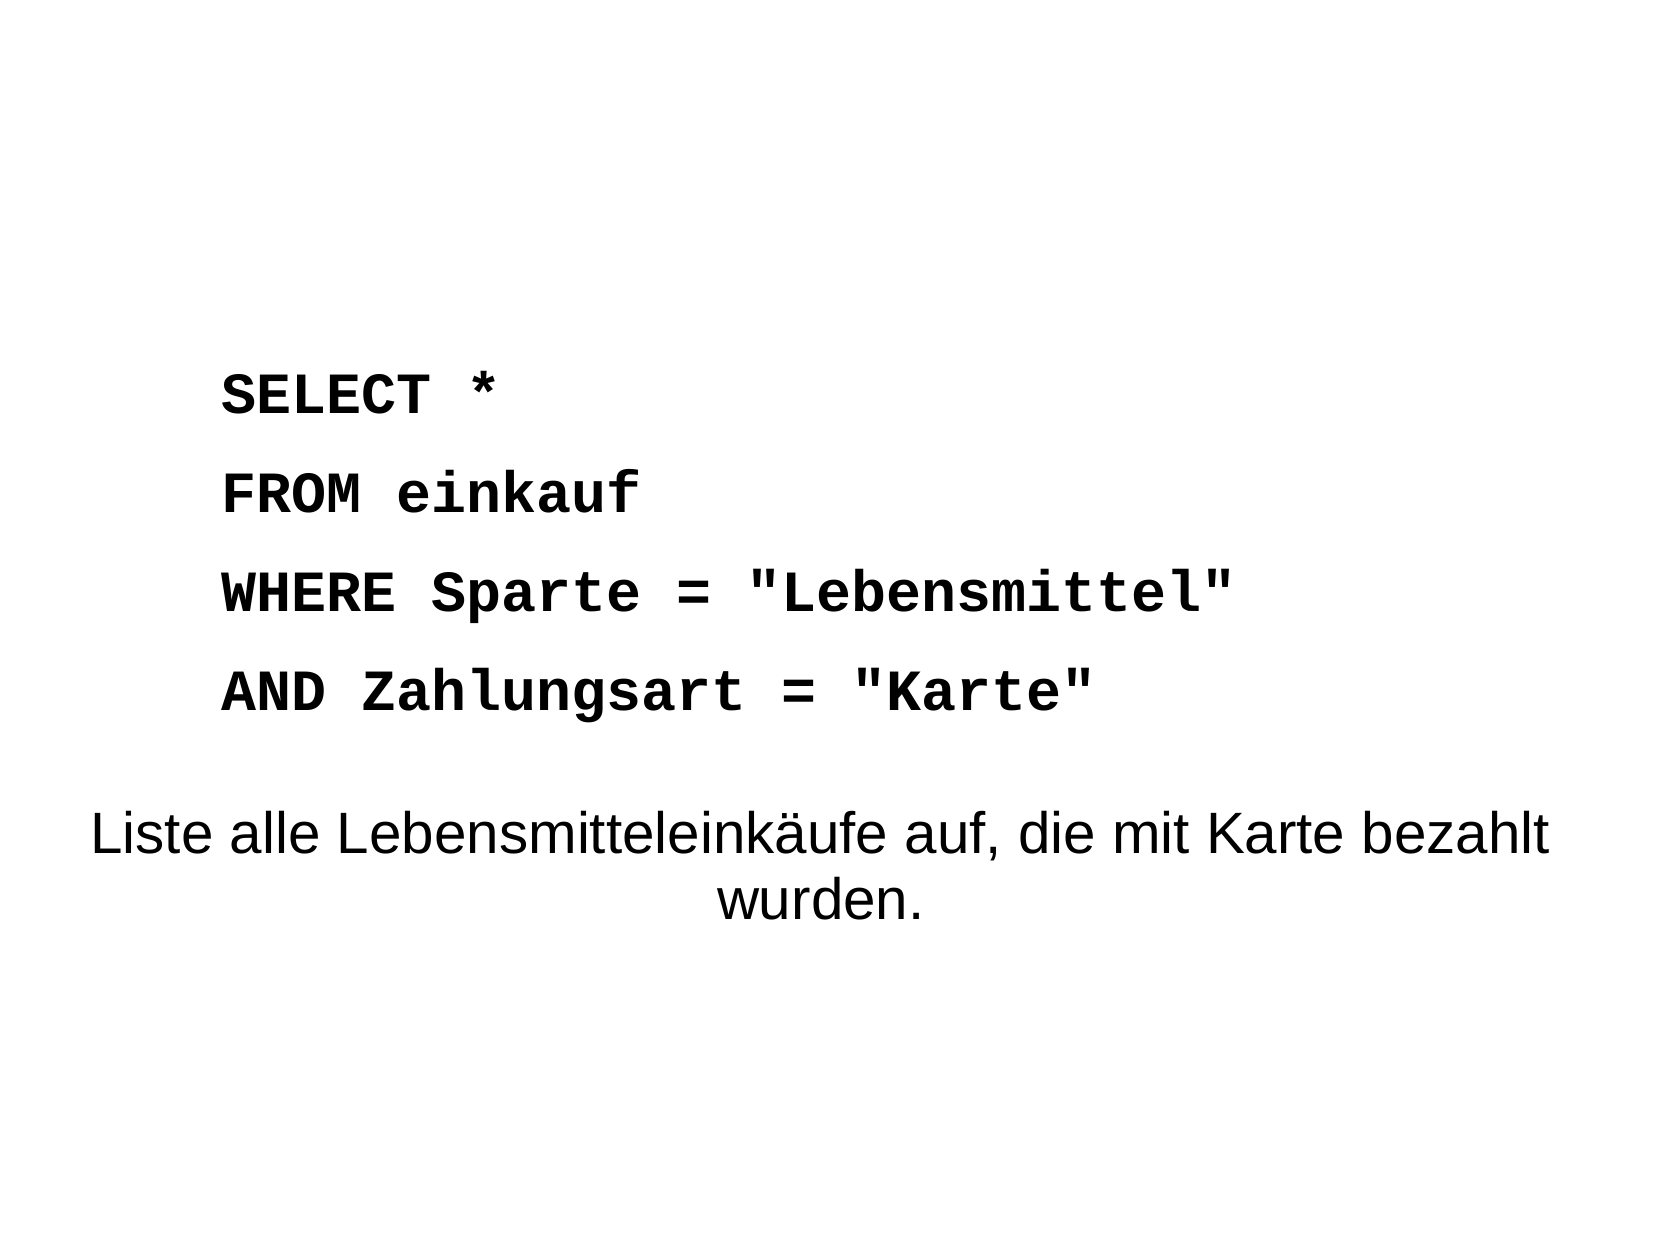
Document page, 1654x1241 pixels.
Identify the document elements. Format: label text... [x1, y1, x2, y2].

title Liste alle Lebensmitteleinkäufe auf, die mit Karte bezahlt wurden. [76, 787, 1566, 945]
text_box SELECT * FROM einkauf WHERE Sparte = "Lebensmittel" AND Zahlungsart = "Karte" [206, 324, 1565, 706]
